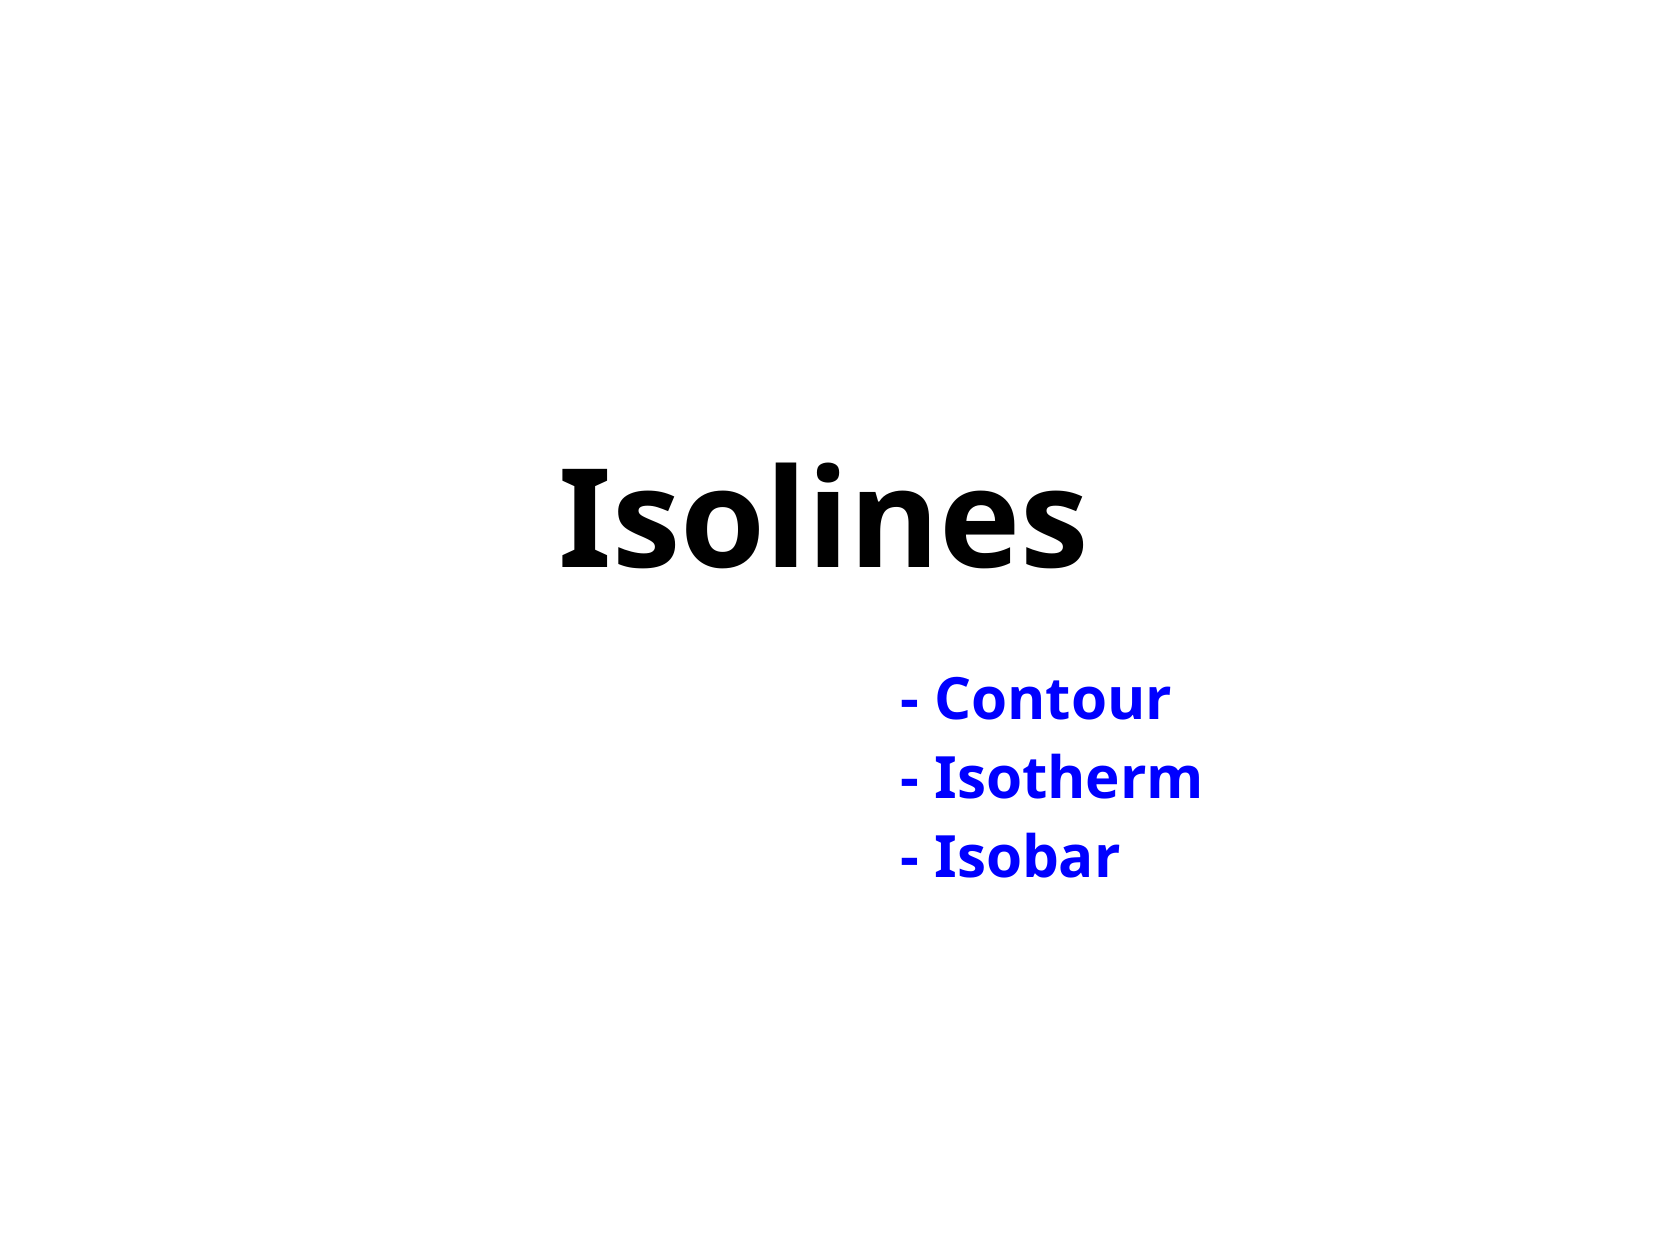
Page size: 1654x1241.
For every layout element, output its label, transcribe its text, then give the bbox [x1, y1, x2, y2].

text_box - Contour - Isotherm - Isobar [885, 649, 1300, 906]
text_box Isolines [472, 413, 1359, 618]
